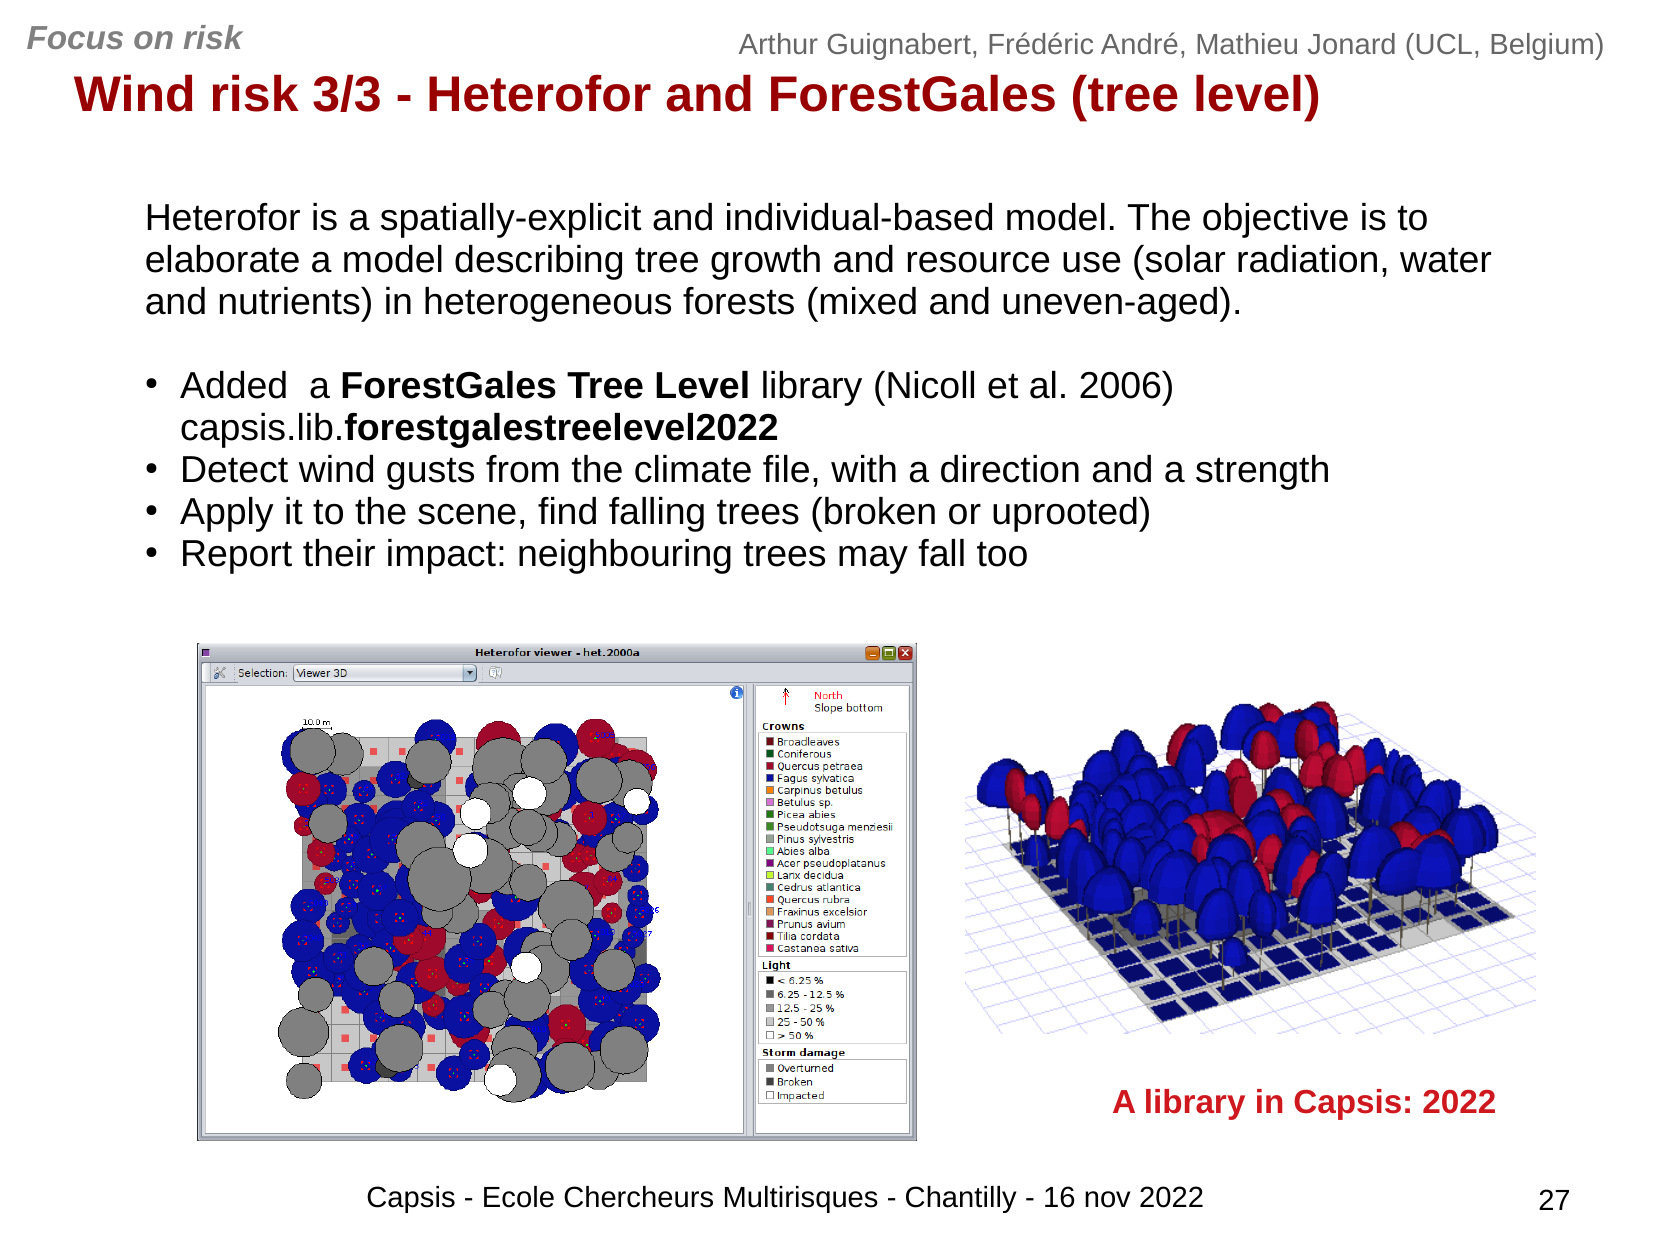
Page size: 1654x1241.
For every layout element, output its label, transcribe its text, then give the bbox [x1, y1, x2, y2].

text_box Wind risk 3/3 - Heterofor and ForestGales (tree level) [59, 59, 1595, 131]
picture [965, 681, 1536, 1034]
text_box Arthur Guignabert, Frédéric André, Mathieu Jonard (UCL, Belgium) [682, 20, 1621, 78]
text_box A library in Capsis: 2022 [1097, 1075, 1536, 1128]
text_box Heterofor is a spatially-explicit and individual-based model. The objective is to elaborate a model describing tree growth and resource use (solar radiation, water and nutrients) in heterogeneous forests (mixed and uneven-aged). Added a ForestGales Tree Level library (Nicoll et al. 2006) capsis.lib.forestgalestreelevel2022 Detect wind gusts from the climate file, with a direction and a strength Apply it to the scene, find falling trees (broken or uprooted) Report their impact: neighbouring trees may fall too [129, 188, 1536, 1128]
picture [197, 643, 917, 1141]
text_box Focus on risk [11, 11, 426, 65]
